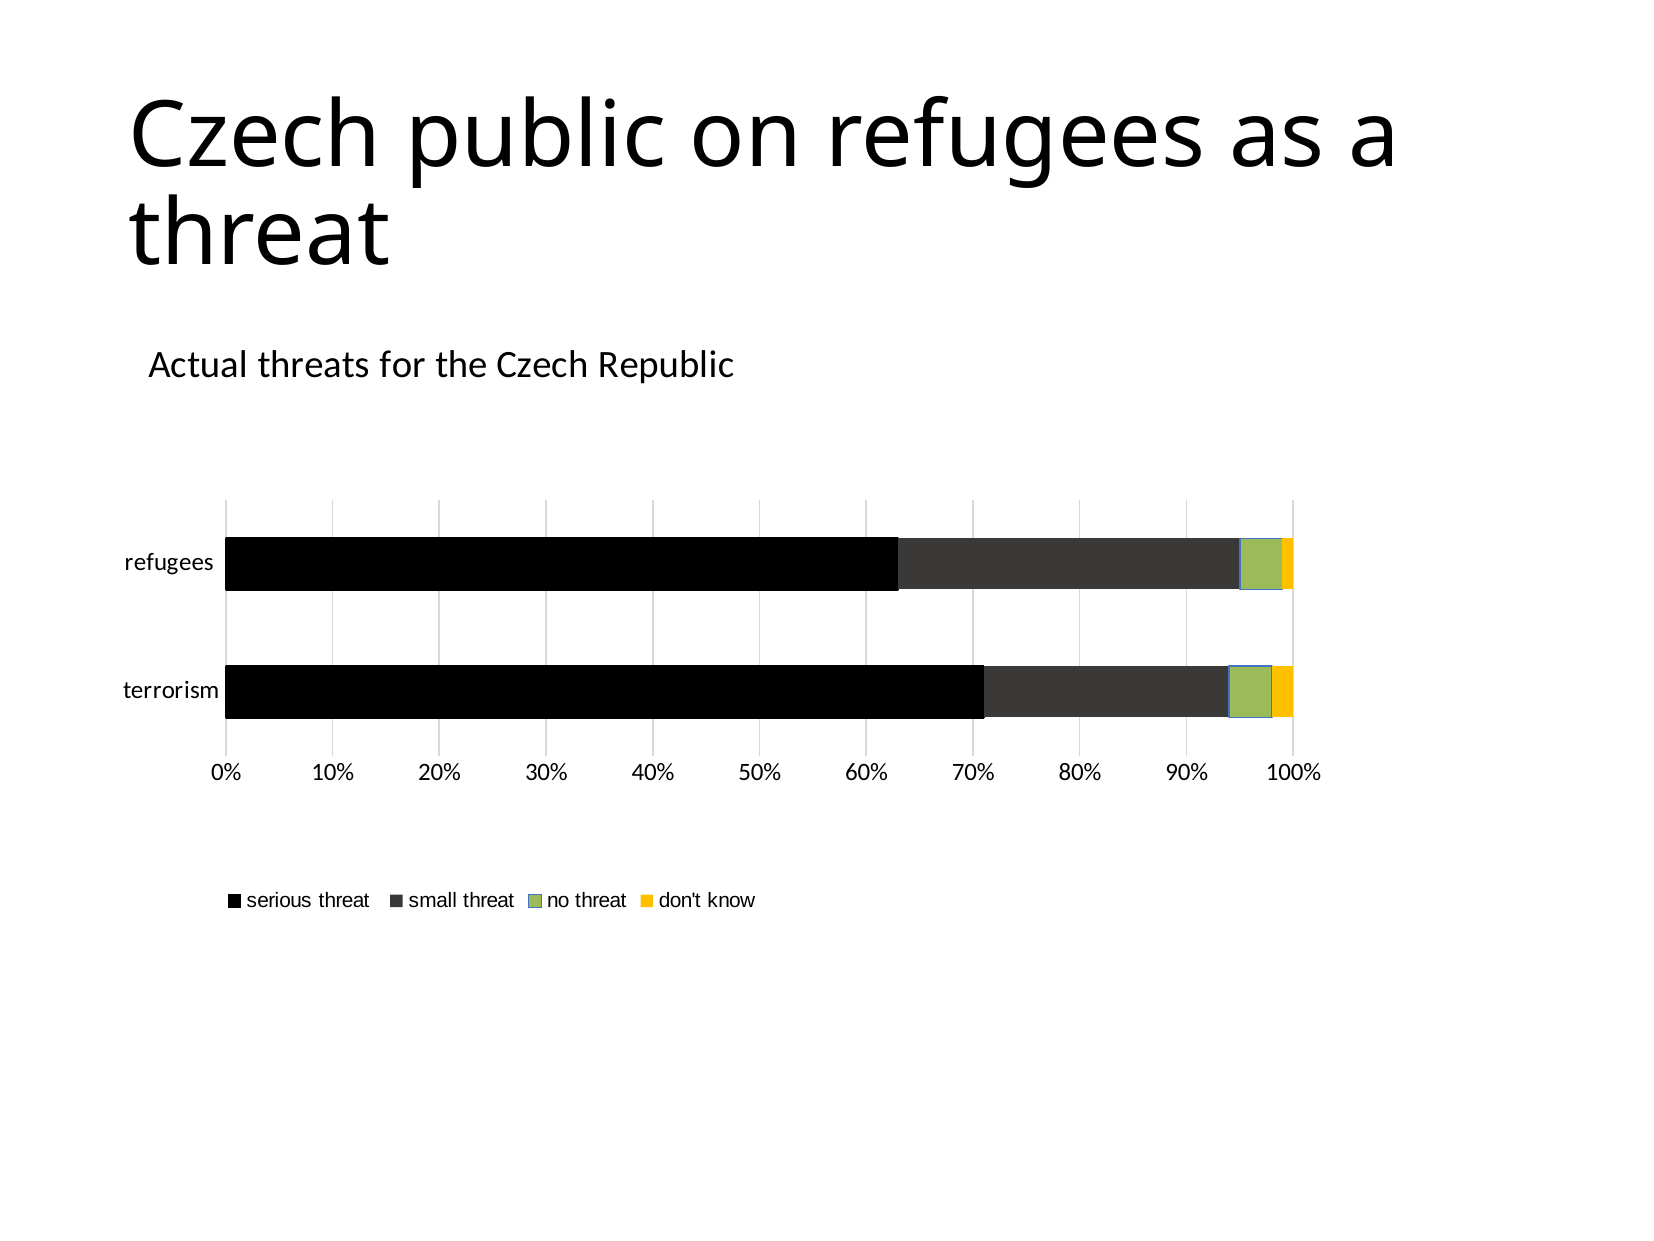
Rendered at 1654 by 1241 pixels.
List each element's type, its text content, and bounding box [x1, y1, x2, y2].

chart [113, 305, 1365, 1093]
text_box Czech public on refugees as a threat [113, 65, 1540, 306]
